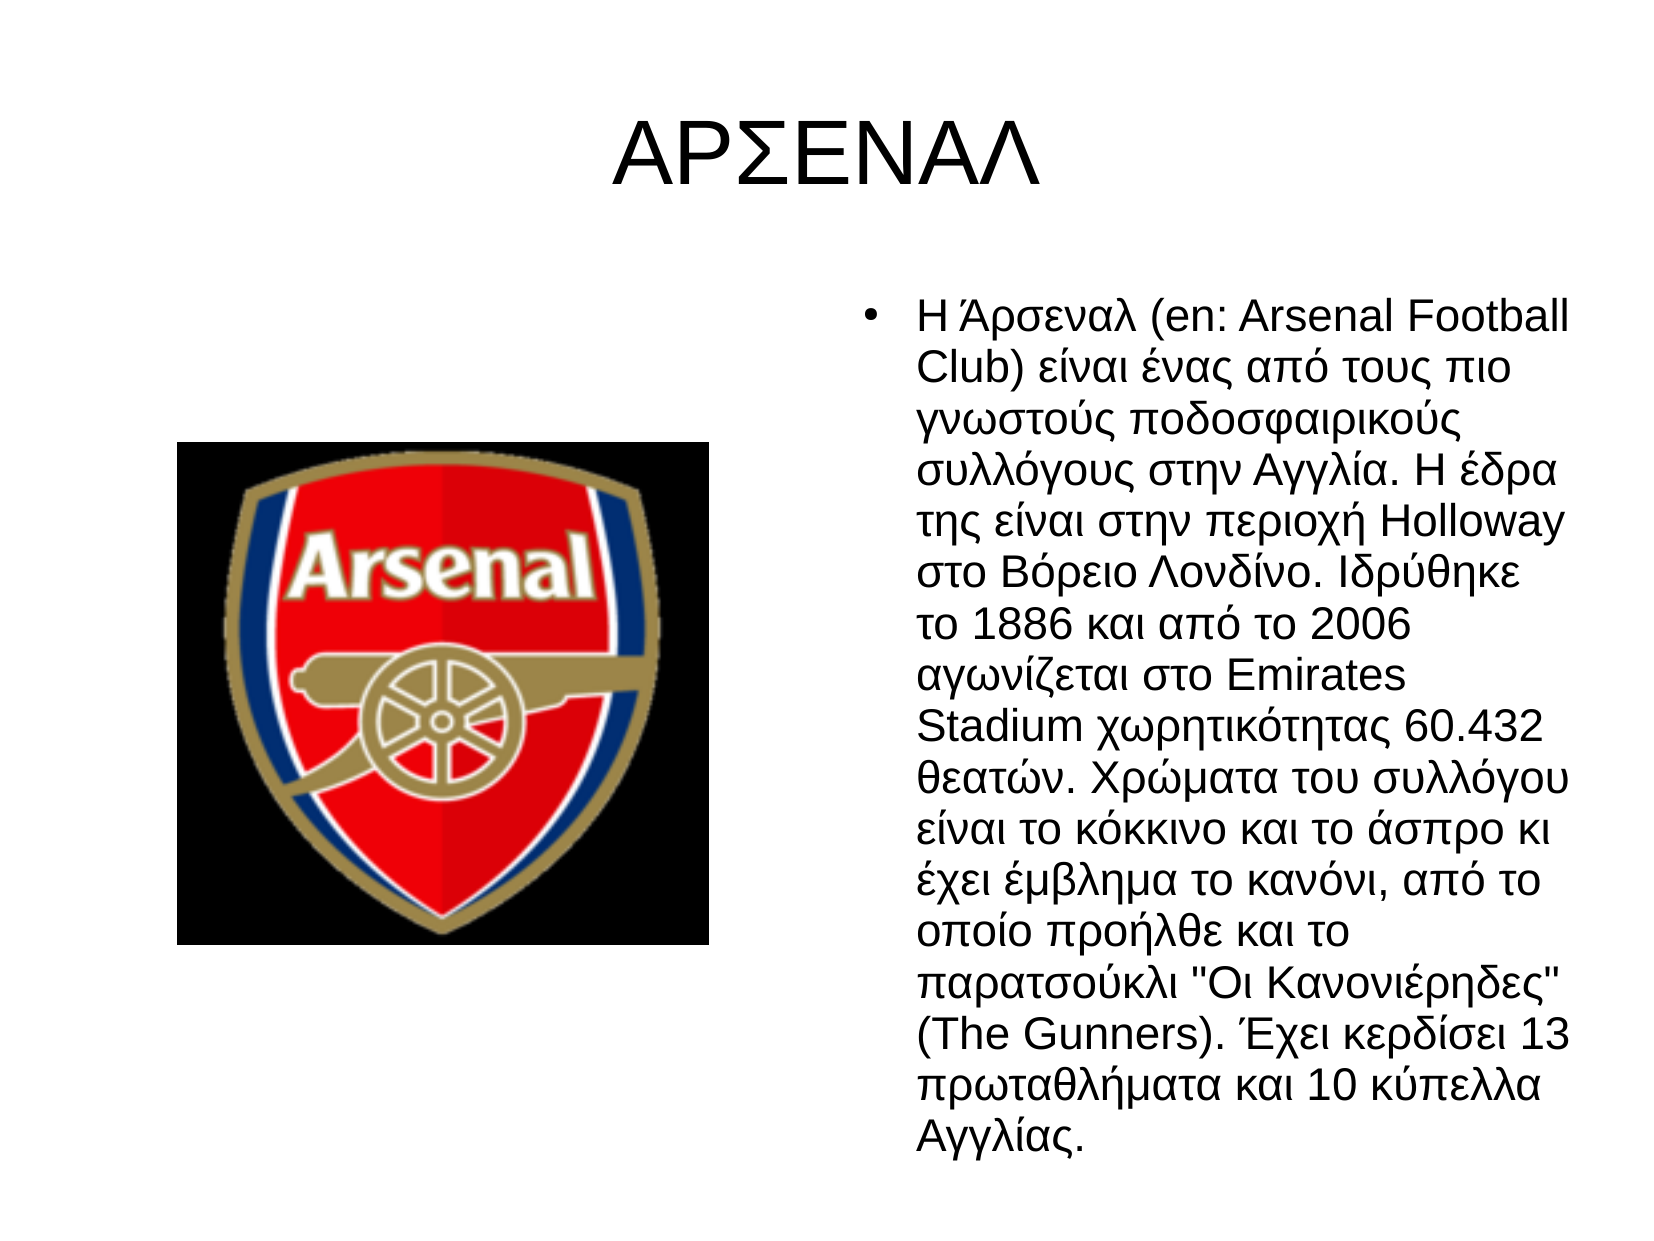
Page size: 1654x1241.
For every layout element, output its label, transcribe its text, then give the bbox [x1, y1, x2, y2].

list Η Άρσεναλ (en: Arsenal Football Club) είναι ένας από τους πιο γνωστούς ποδοσφαιρικούς συλλόγους στην Αγγλία. Η έδρα της είναι στην περιοχή Holloway στο Βόρειο Λονδίνο. Ιδρύθηκε το 1886 και από το 2006 αγωνίζεται στο Emirates Stadium χωρητικότητας 60.432 θεατών. Χρώματα του συλλόγου είναι το κόκκινο και το άσπρο κι έχει έμβλημα το κανόνι, από το οποίο προήλθε και το παρατσούκλι "Οι Κανονιέρηδες" (The Gunners). Έχει κερδίσει 13 πρωταθλήματα και 10 κύπελλα Αγγλίας. [845, 290, 1572, 1230]
chart [82, 290, 809, 1109]
title ΑΡΣΕΝΑΛ [82, 56, 1571, 250]
picture [177, 442, 709, 945]
